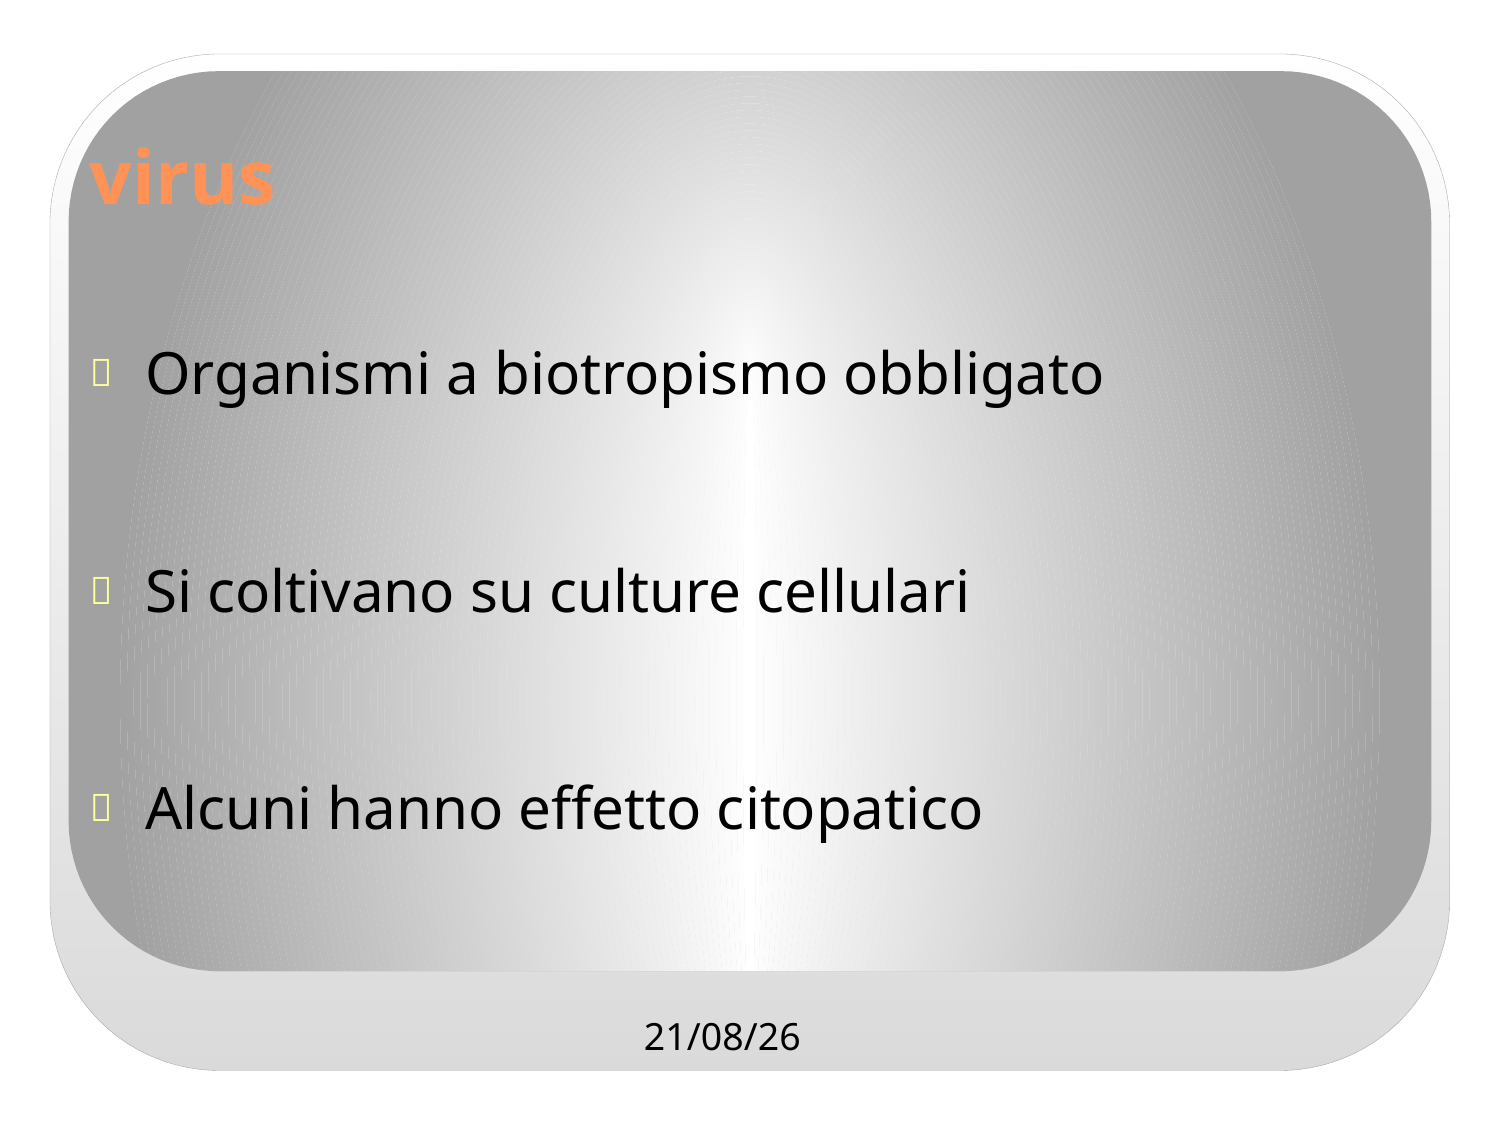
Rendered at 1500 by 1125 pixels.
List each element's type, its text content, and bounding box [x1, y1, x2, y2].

list Organismi a biotropismo obbligato Si coltivano su culture cellulari Alcuni hanno effetto citopatico [75, 324, 1425, 1000]
title virus [75, 62, 1425, 288]
